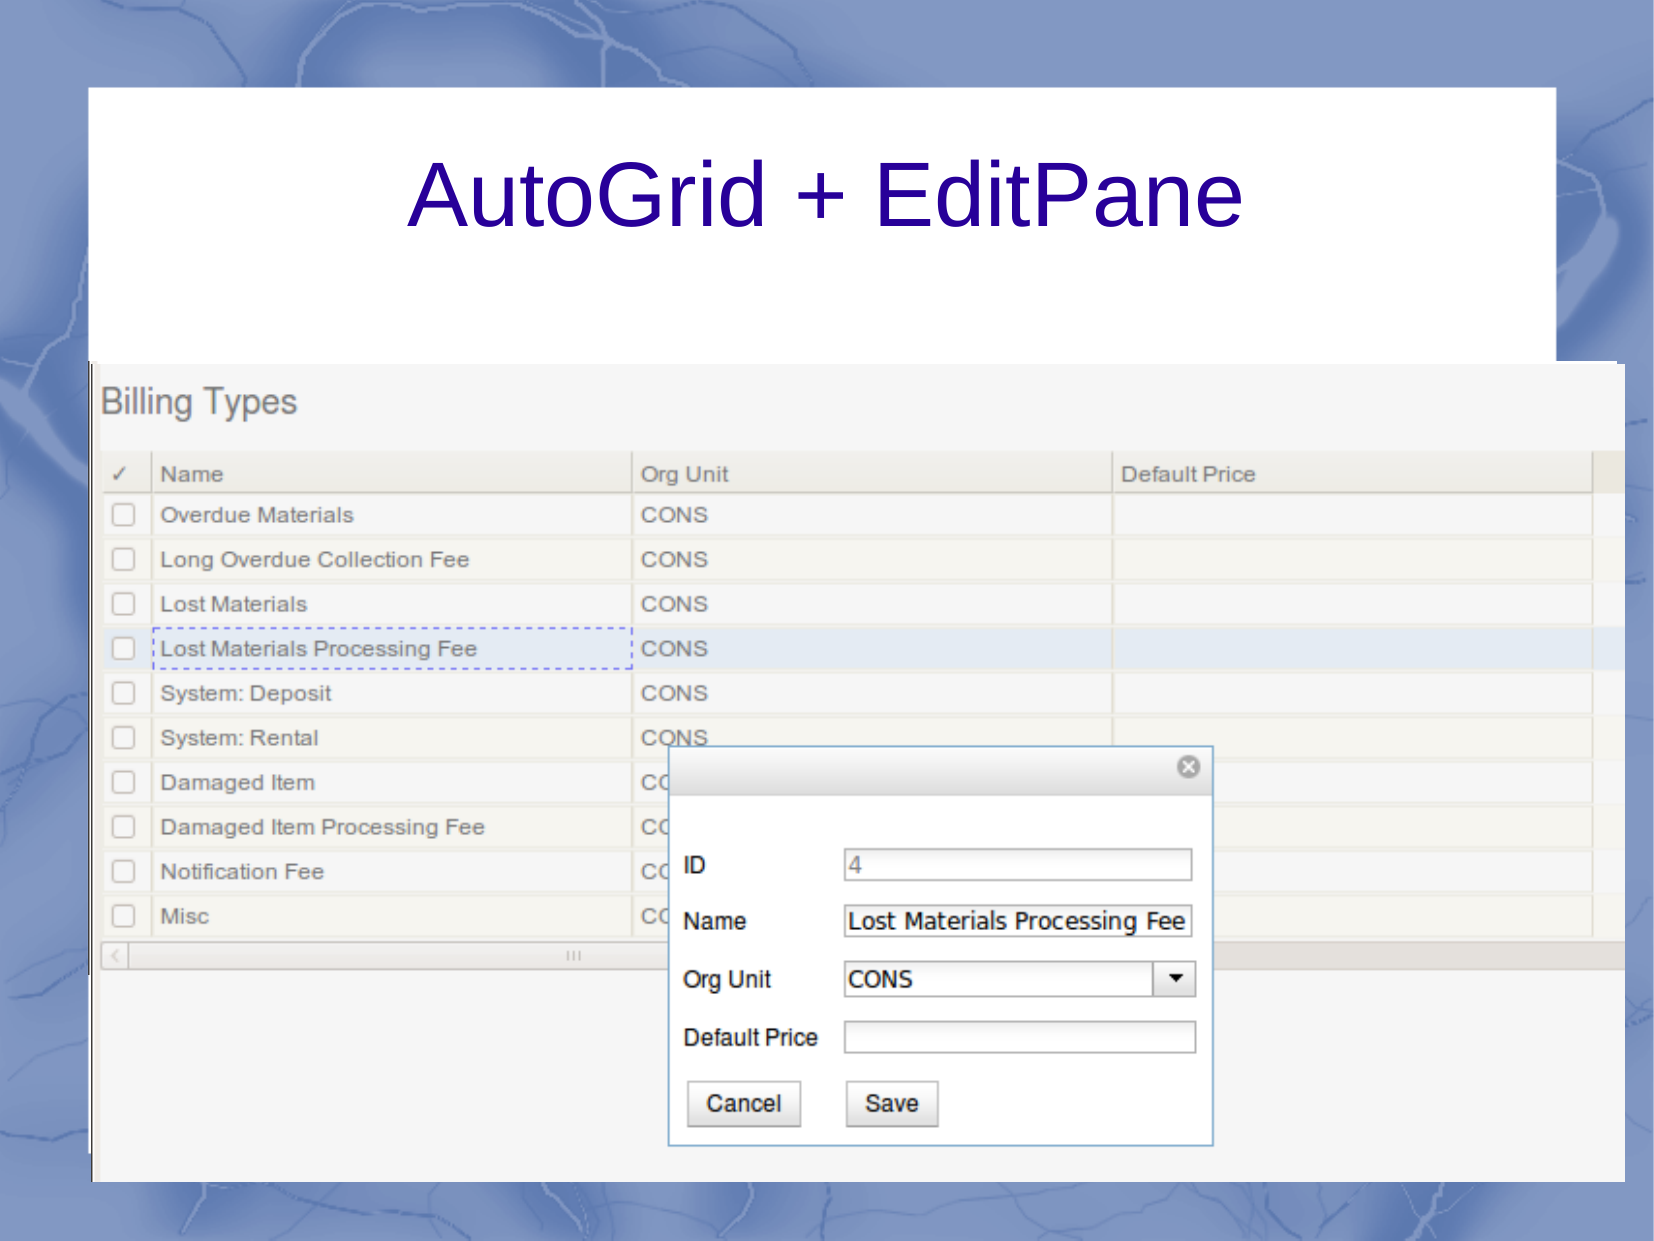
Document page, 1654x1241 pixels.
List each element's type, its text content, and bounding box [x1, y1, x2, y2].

picture [0, 0, 1654, 1241]
title AutoGrid + EditPane [118, 90, 1536, 298]
